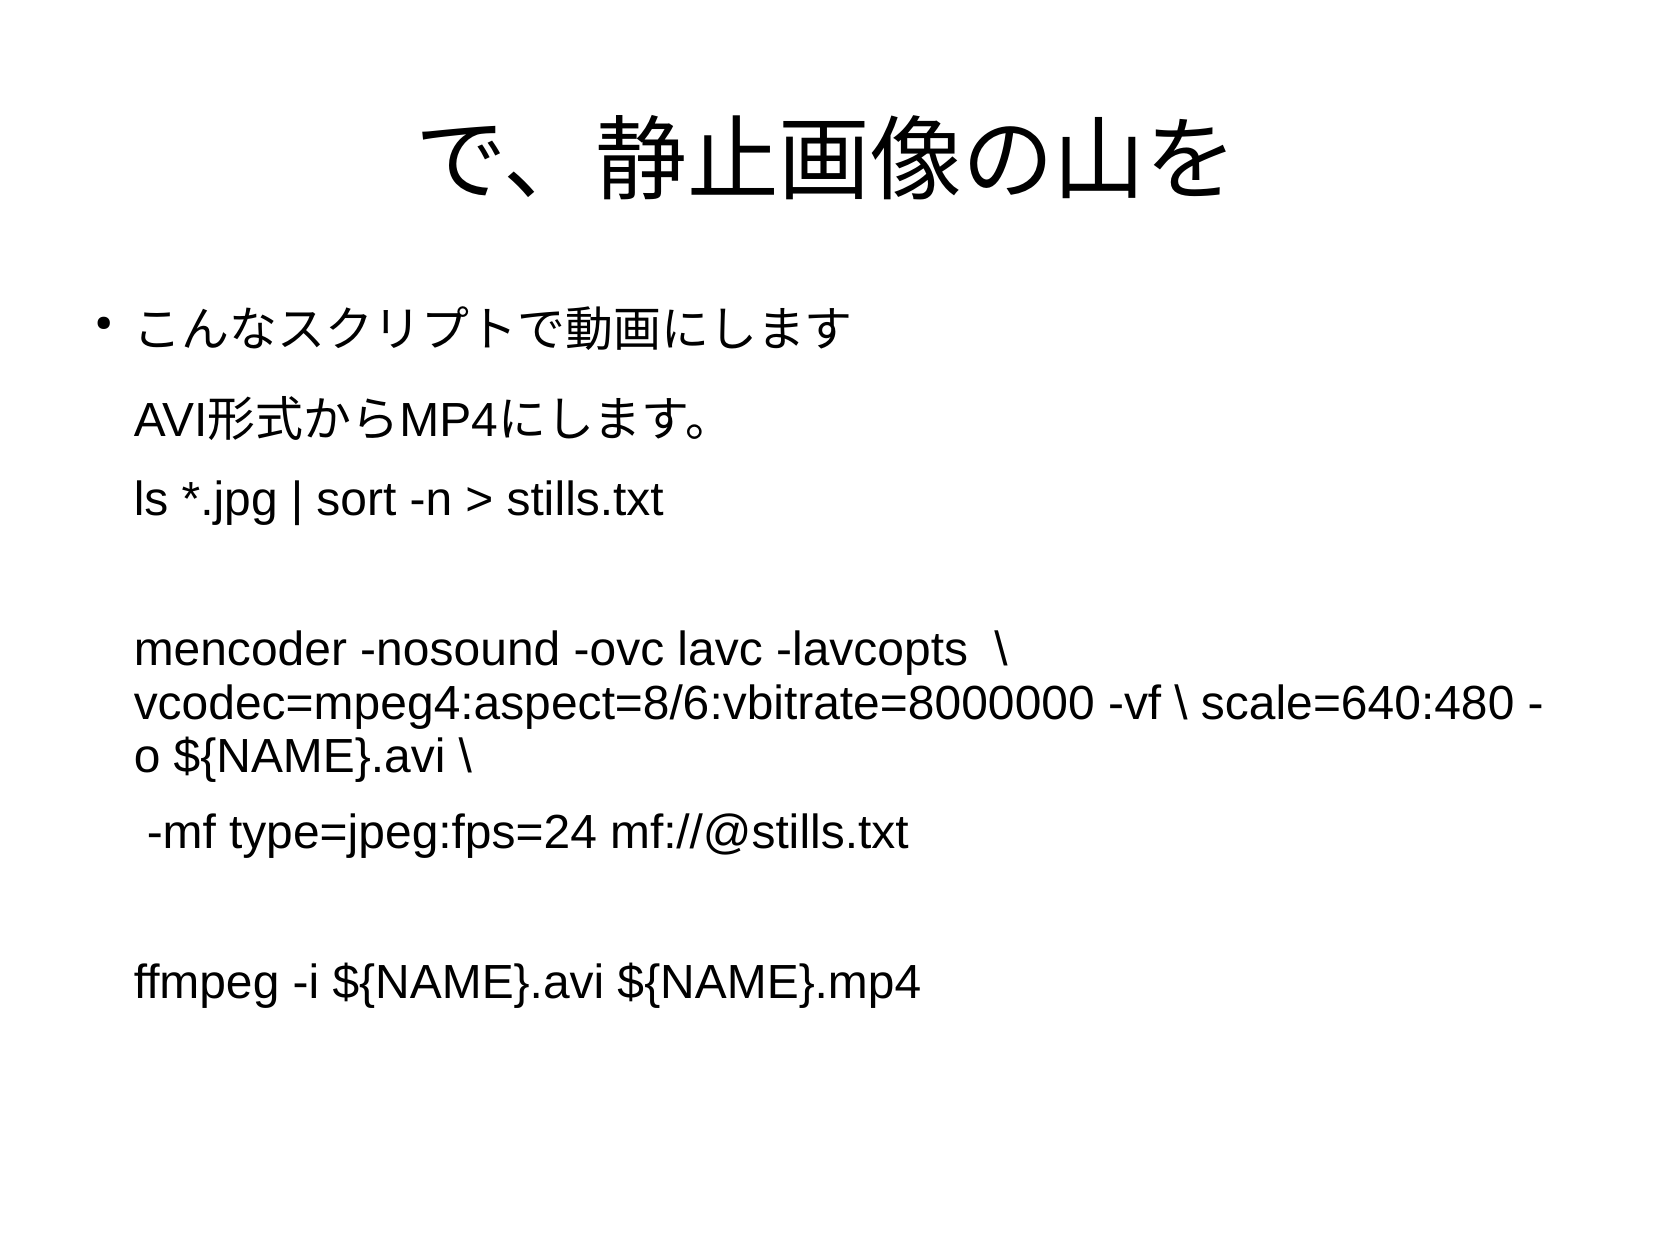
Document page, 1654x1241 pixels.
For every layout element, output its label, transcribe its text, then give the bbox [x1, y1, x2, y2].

list こんなスクリプトで動画にします AVI形式からMP4にします。 ls *.jpg | sort -n > stills.txt mencoder -nosound -ovc lavc -lavcopts \ vcodec=mpeg4:aspect=8/6:vbitrate=8000000 -vf \ scale=640:480 -o ${NAME}.avi \ -mf type=jpeg:fps=24 mf://@stills.txt ffmpeg -i ${NAME}.avi ${NAME}.mp4 [82, 290, 1571, 1010]
title で、静止画像の山を [82, 49, 1571, 257]
